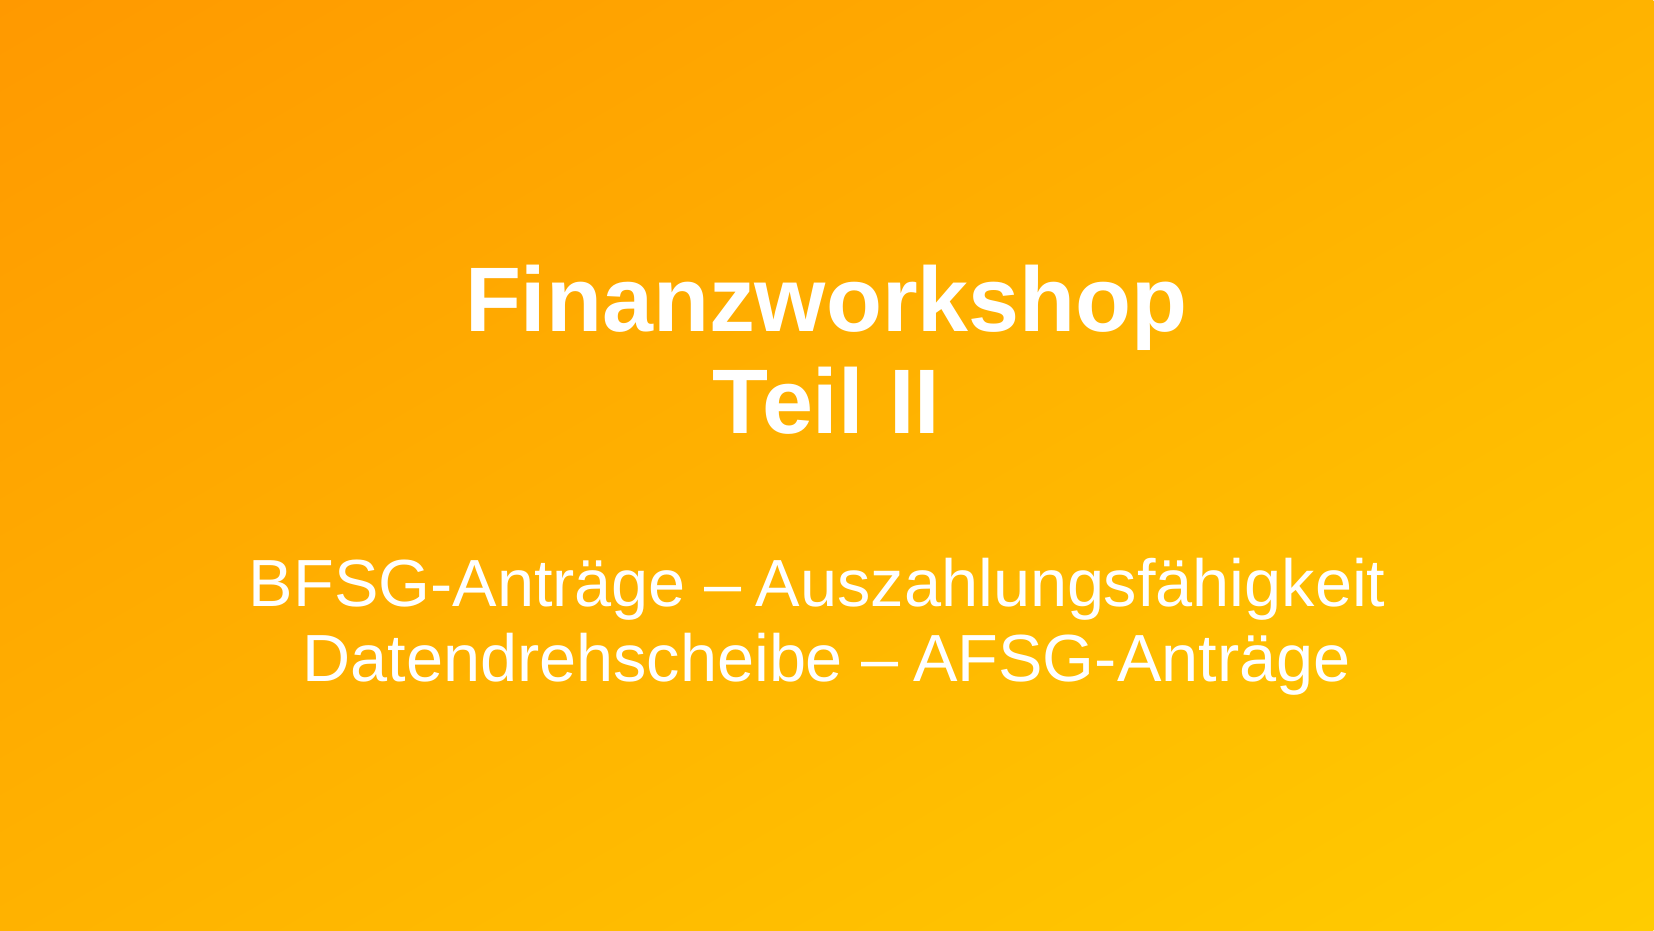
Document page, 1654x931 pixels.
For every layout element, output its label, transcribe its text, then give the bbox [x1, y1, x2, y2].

title Finanzworkshop Teil II [82, 248, 1571, 454]
subtitle BFSG-Anträge – Auszahlungsfähigkeit Datendrehscheibe – AFSG-Anträge [82, 484, 1571, 758]
